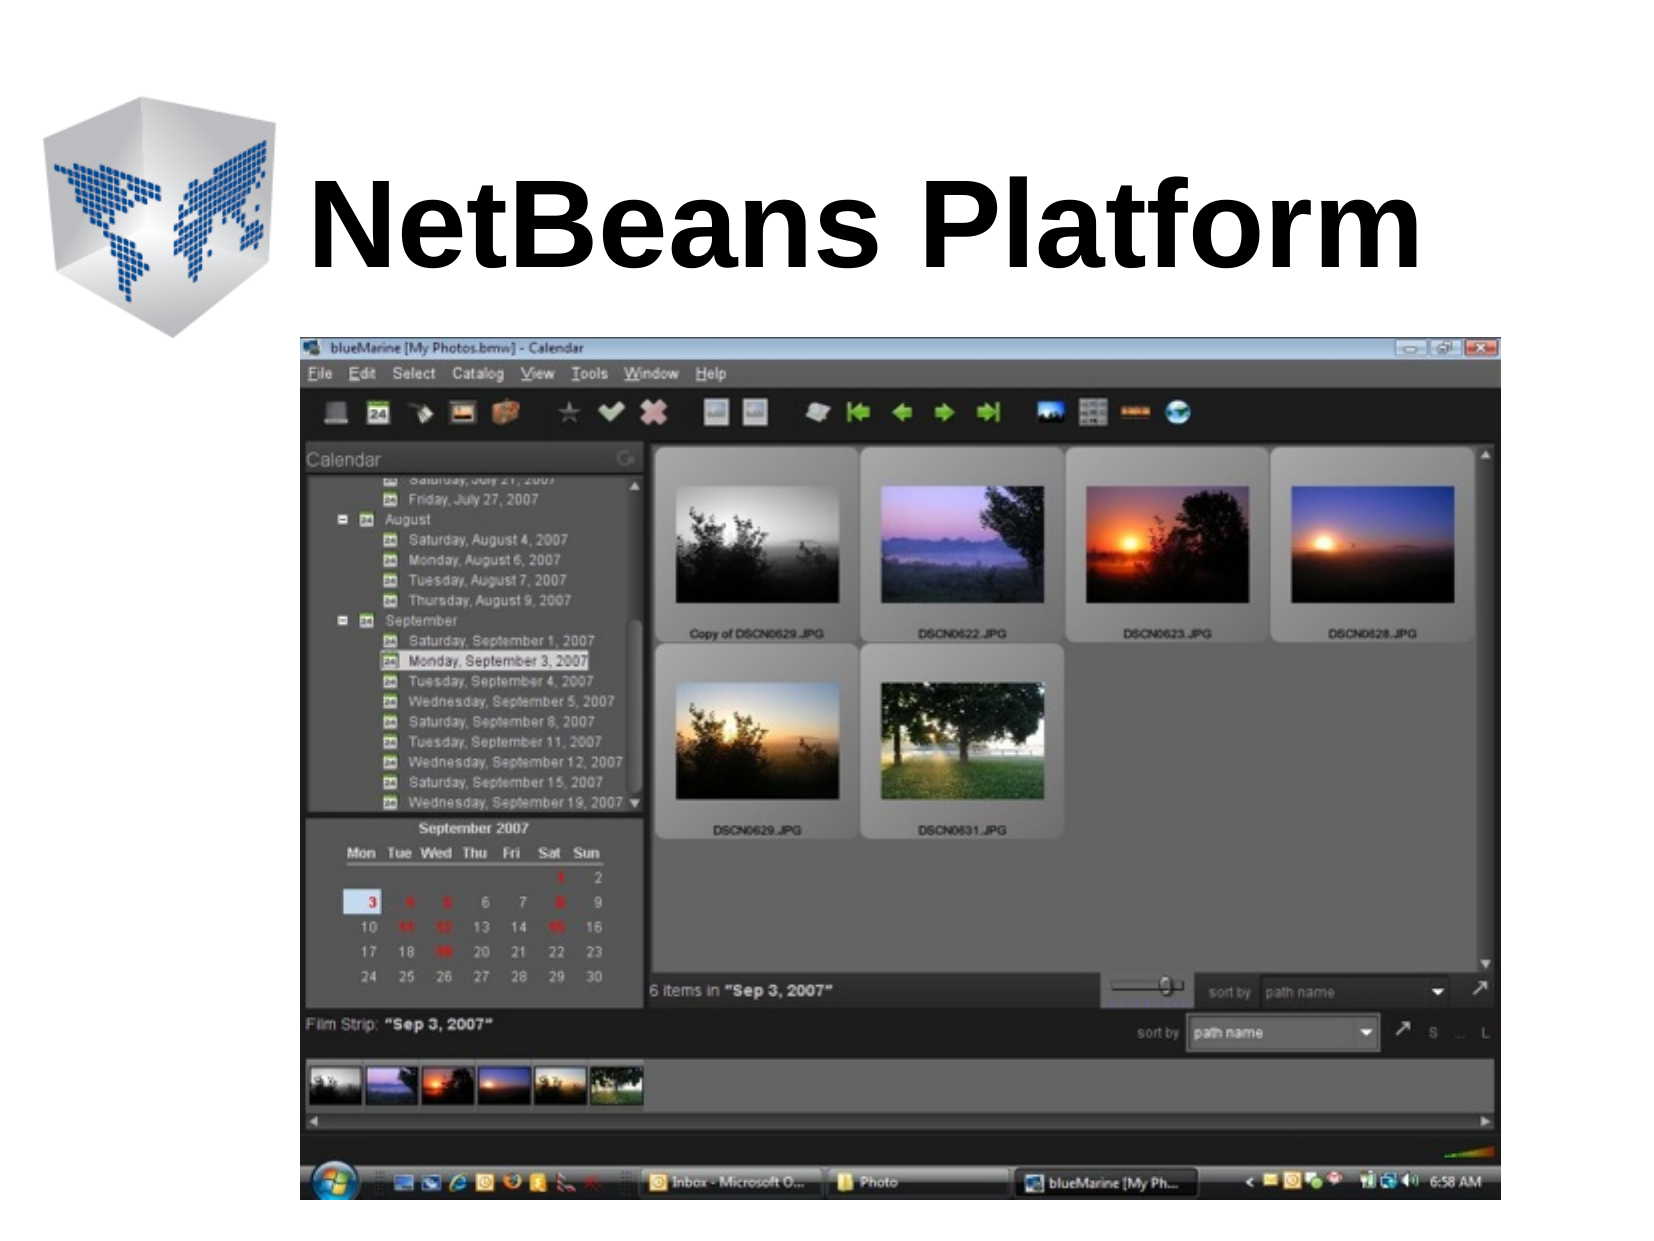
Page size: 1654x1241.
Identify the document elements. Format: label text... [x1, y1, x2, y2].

picture [300, 337, 1501, 1201]
title NetBeans Platform [307, 120, 1500, 328]
picture [11, 84, 284, 349]
